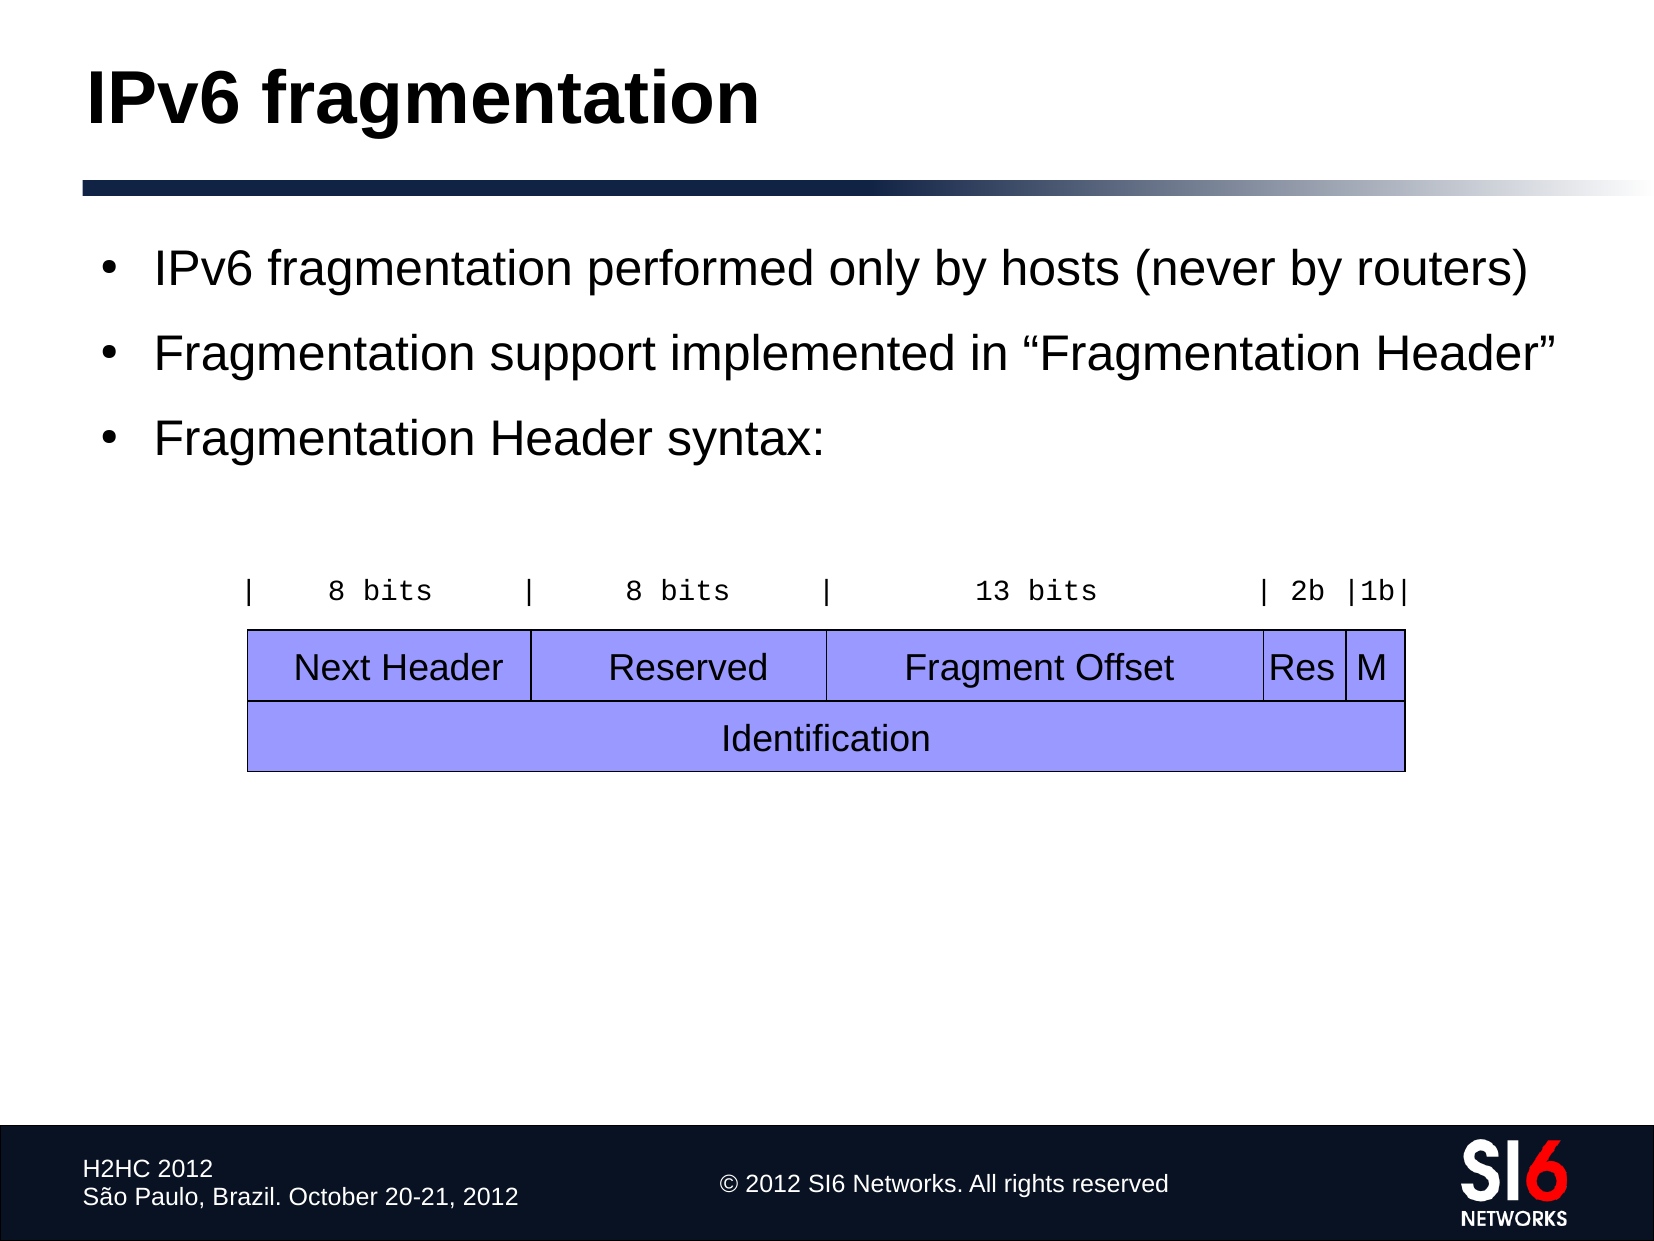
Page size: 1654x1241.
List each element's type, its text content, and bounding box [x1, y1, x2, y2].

text_box Identification [247, 700, 1405, 772]
title IPv6 fragmentation [86, 30, 1576, 166]
text_box Next Header Reserved Fragment Offset Res M [247, 629, 1405, 700]
picture [1461, 1139, 1567, 1226]
list IPv6 fragmentation performed only by hosts (never by routers) Fragmentation support implemented in “Fragmentation Header” Fragmentation Header syntax: | 8 bits | 8 bits | 13 bits | 2b |1b| [82, 240, 1571, 1059]
